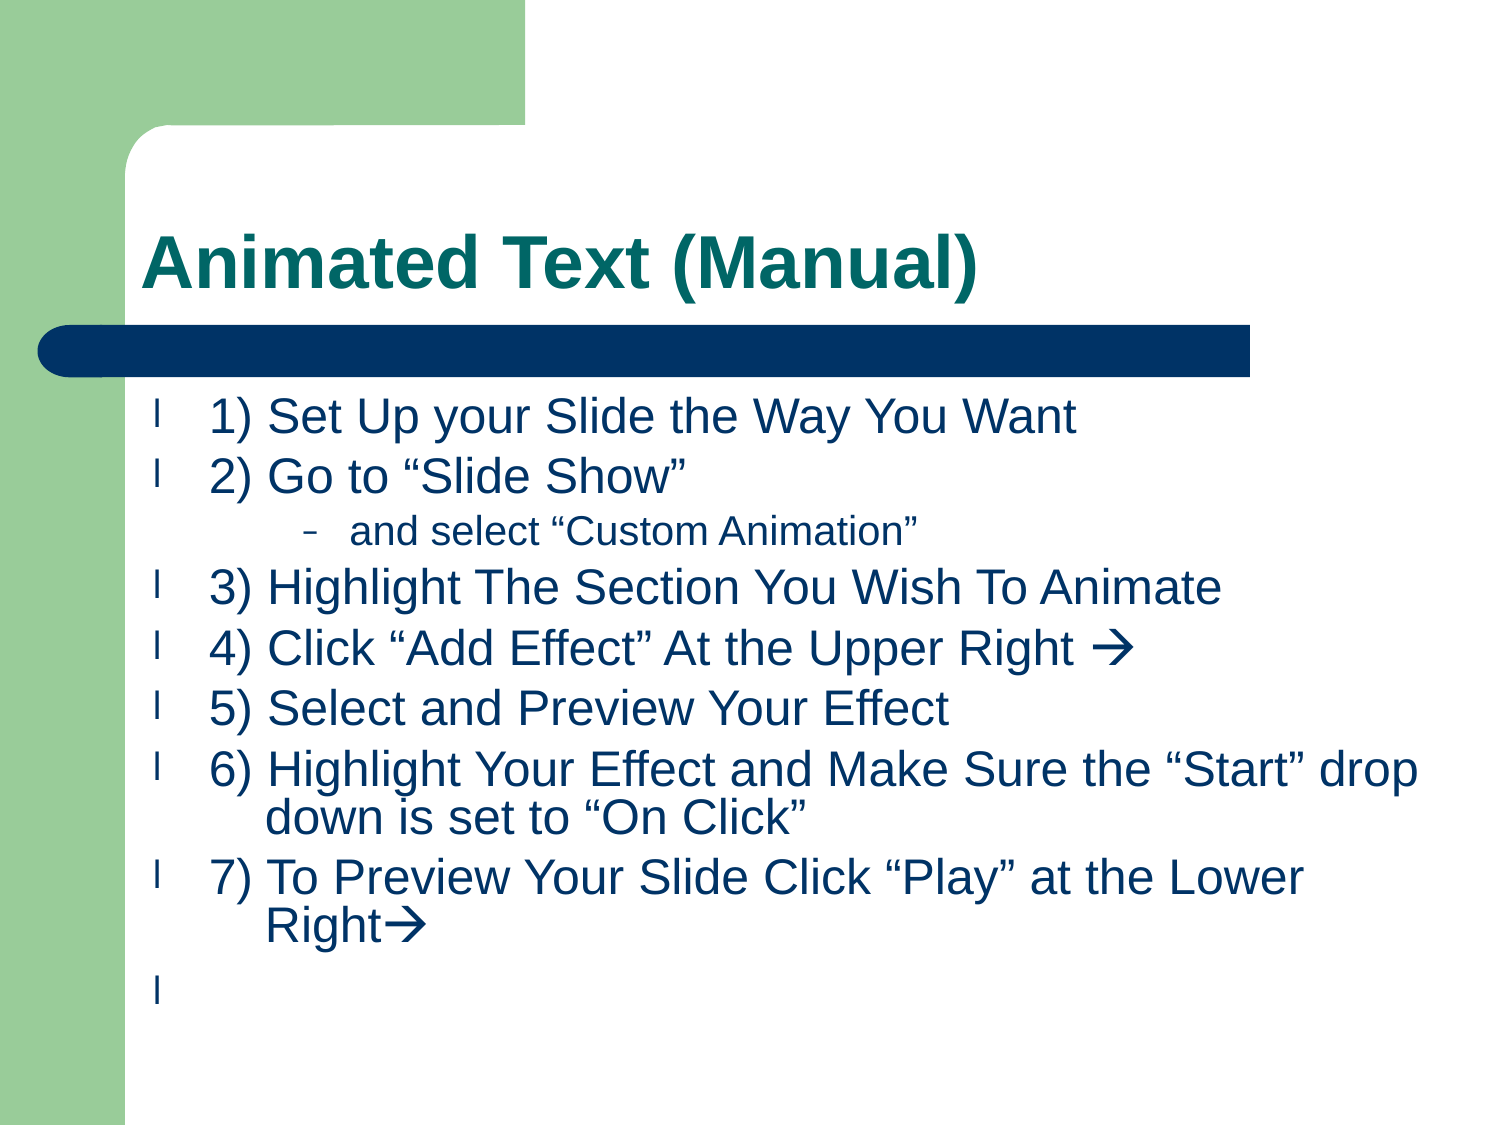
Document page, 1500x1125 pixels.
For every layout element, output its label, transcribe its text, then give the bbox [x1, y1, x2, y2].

list 1) Set Up your Slide the Way You Want 2) Go to “Slide Show” and select “Custom Animation” 3) Highlight The Section You Wish To Animate 4) Click “Add Effect” At the Upper Right  5) Select and Preview Your Effect 6) Highlight Your Effect and Make Sure the “Start” drop down is set to “On Click” 7) To Preview Your Slide Click “Play” at the Lower Right [137, 387, 1438, 999]
title Animated Text (Manual) [125, 125, 1426, 313]
